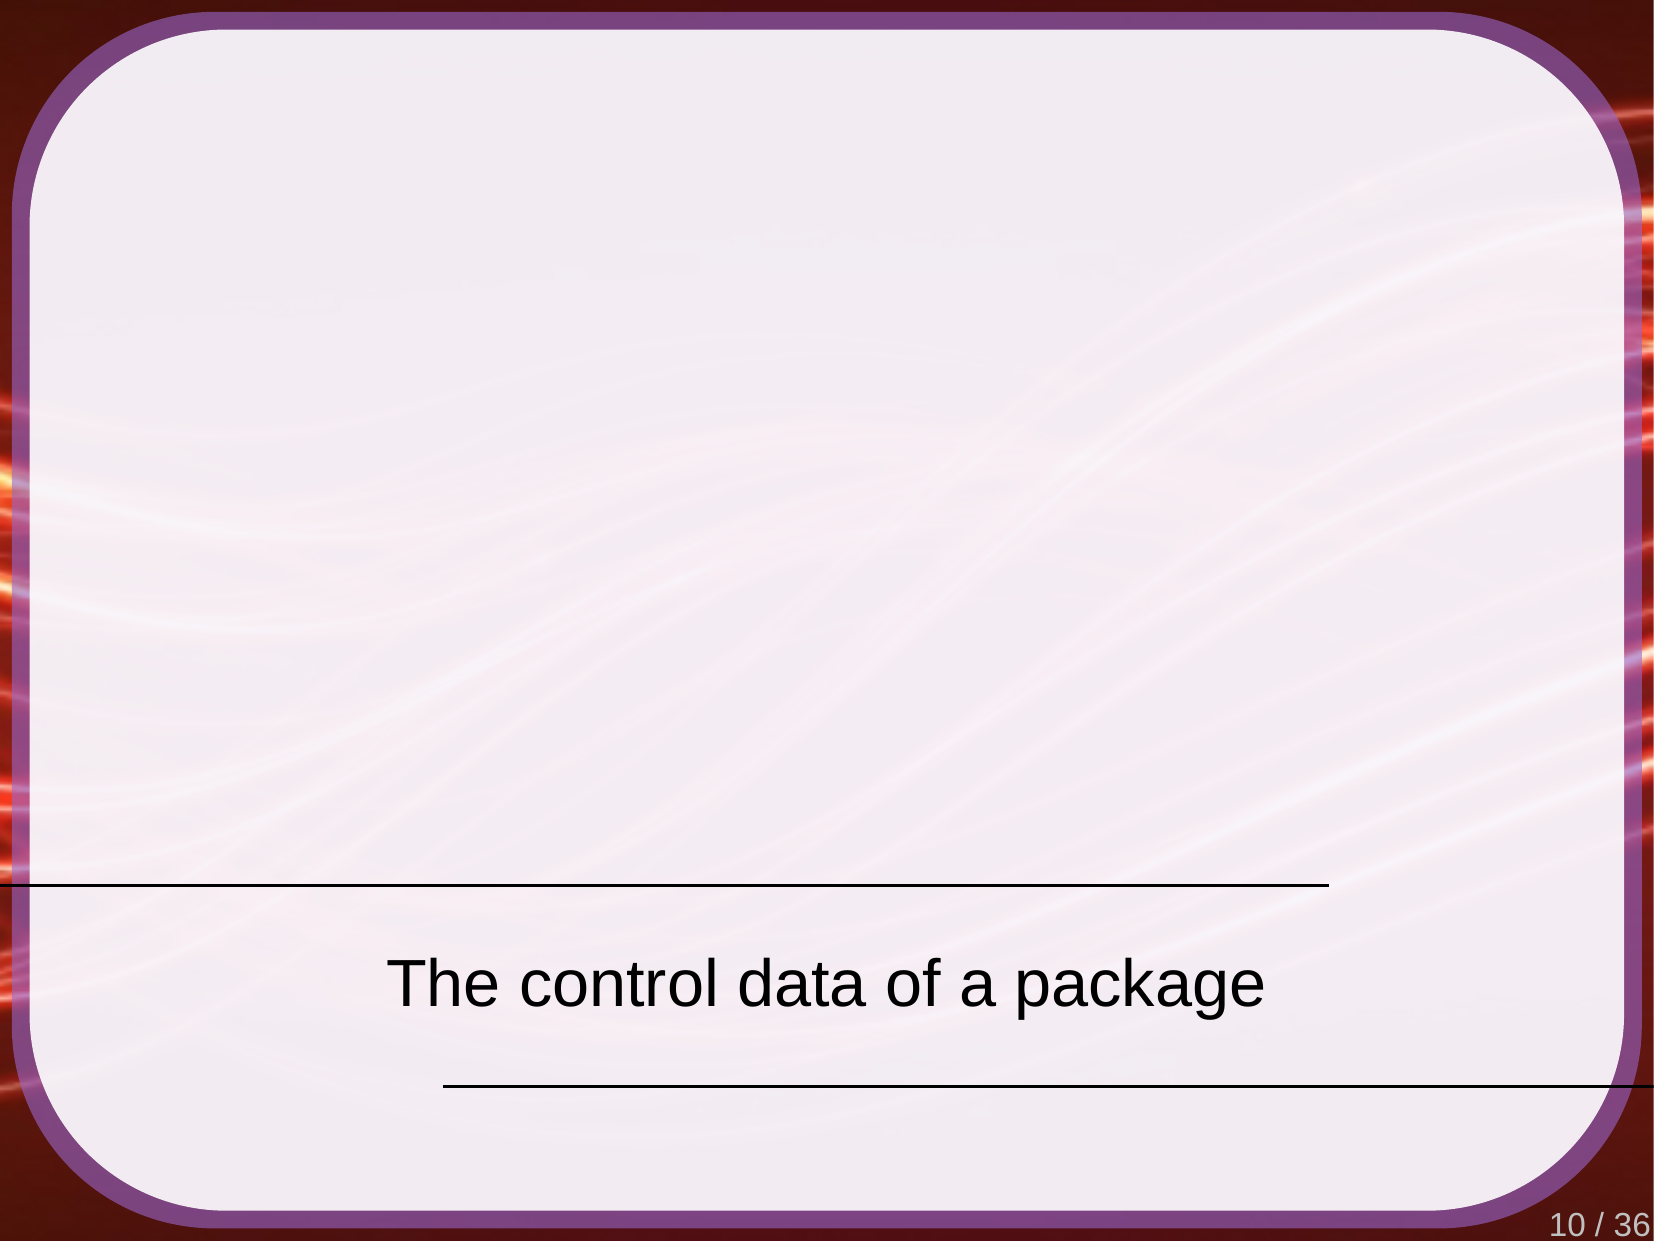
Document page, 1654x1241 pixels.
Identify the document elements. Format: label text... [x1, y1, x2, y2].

title The control data of a package [82, 891, 1571, 1075]
picture [0, 0, 1654, 1085]
picture [0, 887, 1654, 1241]
